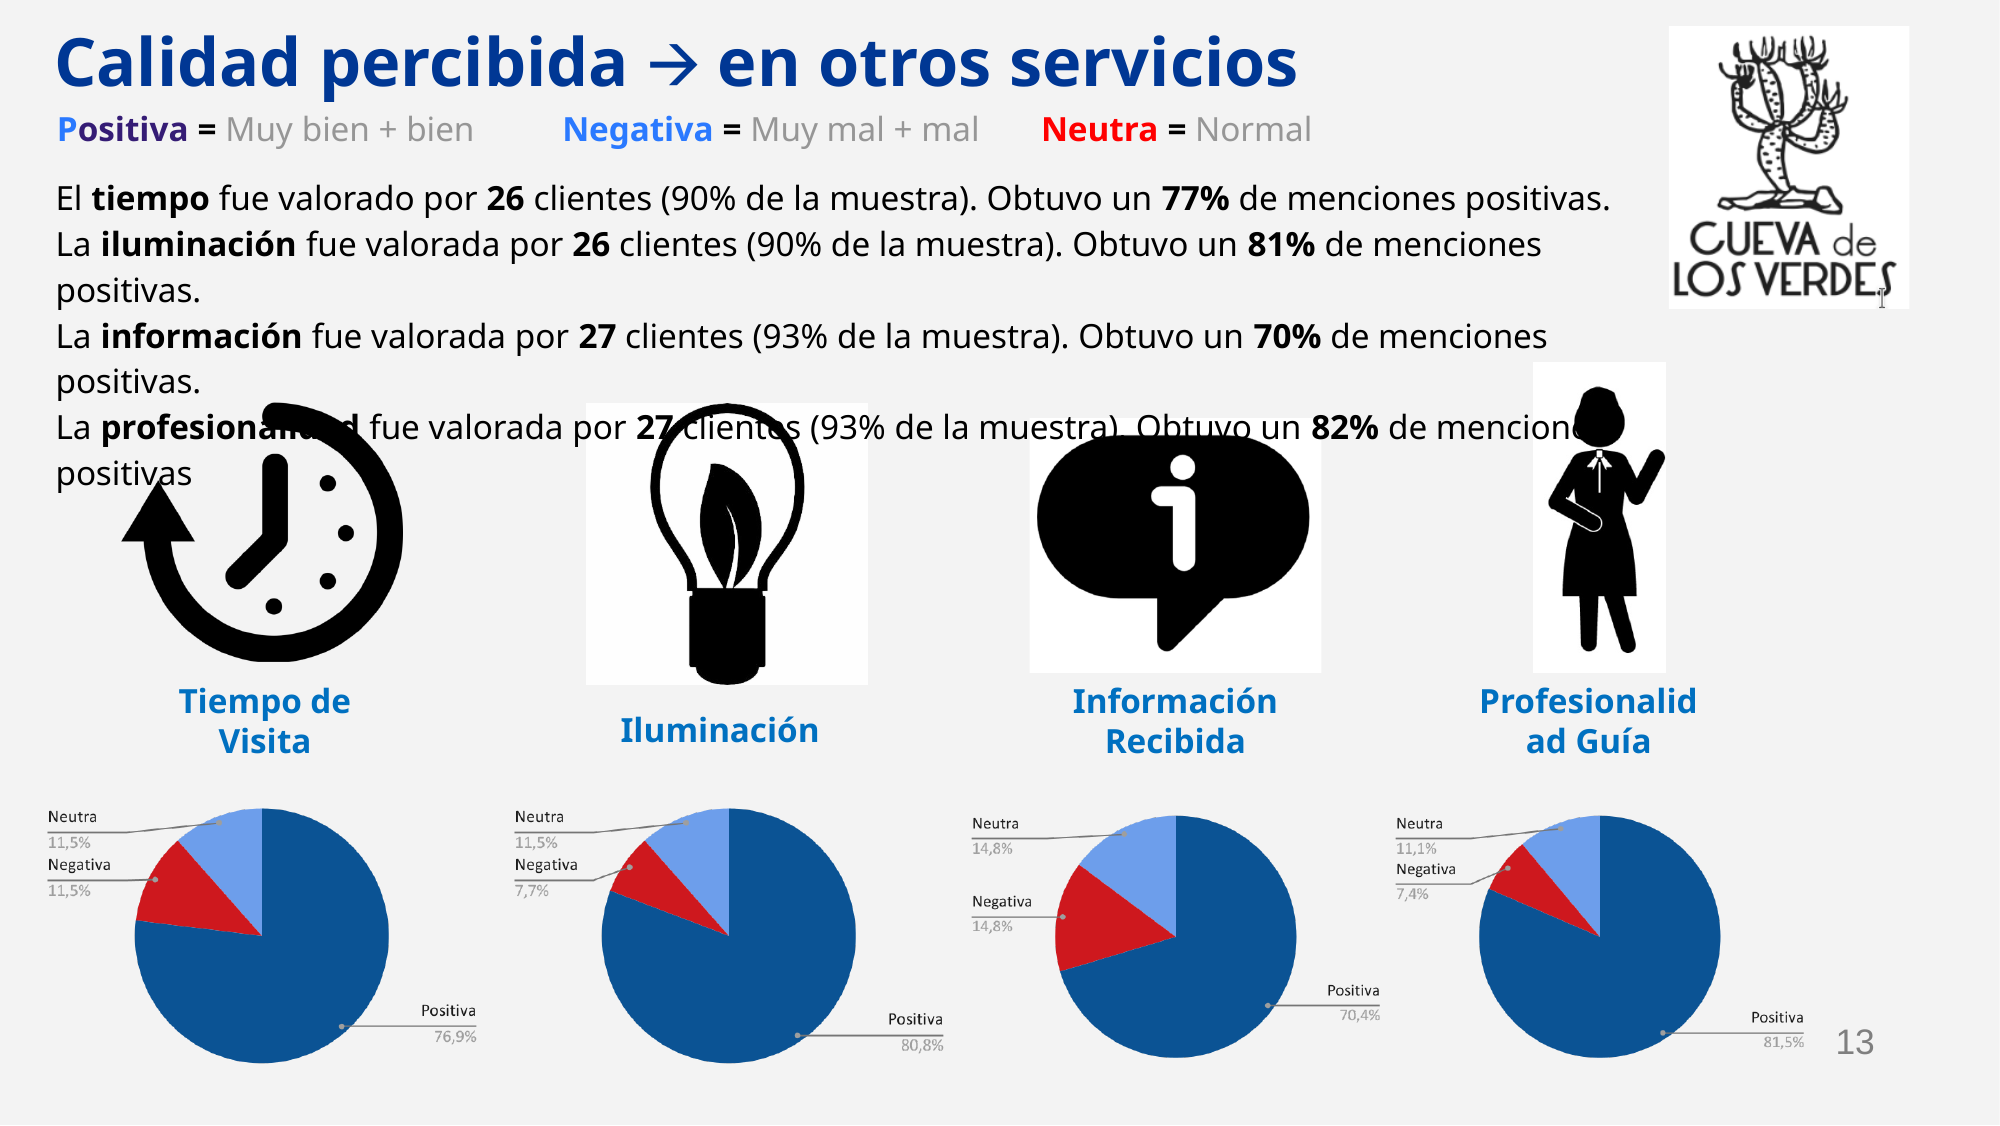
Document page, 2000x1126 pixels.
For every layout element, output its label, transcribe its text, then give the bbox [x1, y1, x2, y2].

picture [121, 391, 403, 673]
picture [1668, 26, 1910, 309]
picture [586, 403, 868, 686]
picture [1167, 423, 1177, 437]
slide_number <number> [1817, 1010, 1894, 1071]
picture [1140, 418, 1156, 437]
text_box El tiempo fue valorado por 26 clientes (90% de la muestra). Obtuvo un 77% de menciones positivas. La iluminación fue valorada por 26 clientes (90% de la muestra). Obtuvo un 81% de menciones positivas. La información fue valorada por 27 clientes (93% de la muestra). Obtuvo un 70% de menciones positivas. La profesionalidad fue valorada por 27 clientes (93% de la muestra). Obtuvo un 82% de menciones positivas [40, 156, 1666, 309]
text_box Iluminación [591, 701, 849, 794]
picture [500, 794, 957, 1077]
text_box Positiva = Muy bien + bien Negativa = Muy mal + mal Neutra = Normal [56, 100, 1402, 156]
picture [1533, 362, 1666, 673]
text_box Información Recibida [1045, 673, 1306, 769]
picture [33, 794, 490, 1077]
text_box Tiempo de Visita [134, 673, 396, 769]
picture [1535, 423, 1545, 437]
text_box Calidad percibida 🡪 en otros servicios [54, 0, 1374, 120]
text_box Profesionalidad Guía [1454, 672, 1723, 769]
picture [1029, 418, 1322, 673]
picture [862, 417, 867, 428]
picture [958, 802, 1817, 1071]
